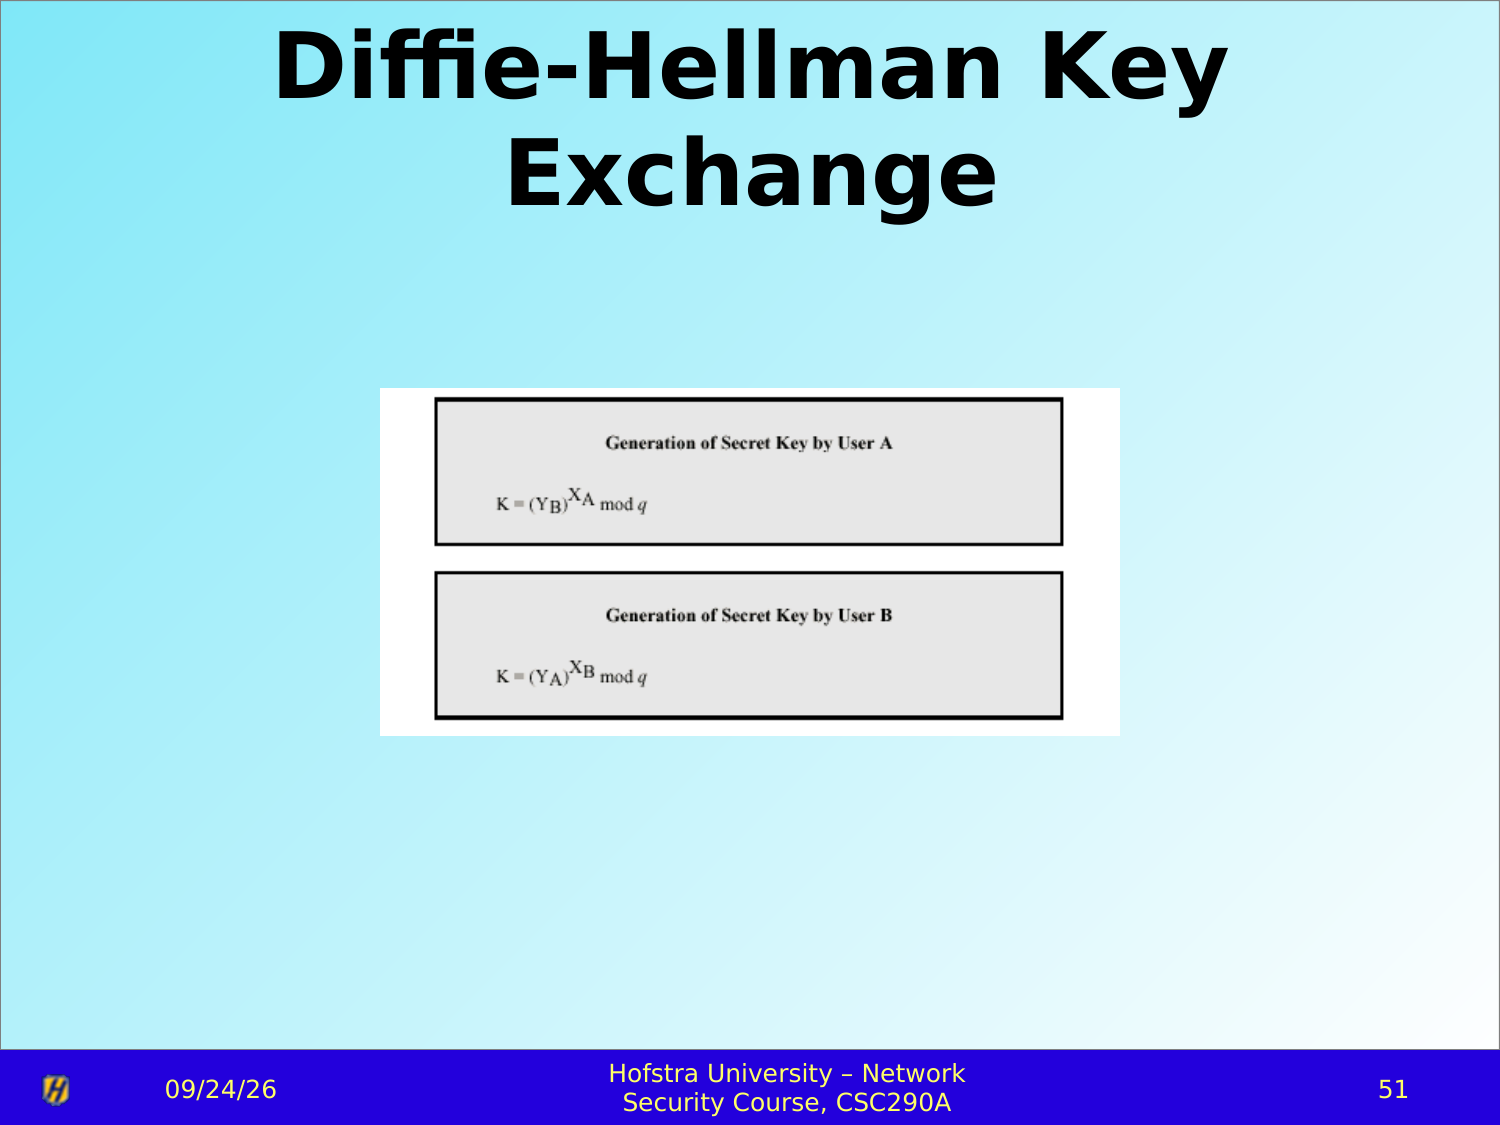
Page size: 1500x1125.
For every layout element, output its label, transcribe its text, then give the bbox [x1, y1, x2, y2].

title Diffie-Hellman Key Exchange [112, 5, 1391, 236]
picture [37, 1072, 76, 1110]
picture [380, 388, 1120, 736]
